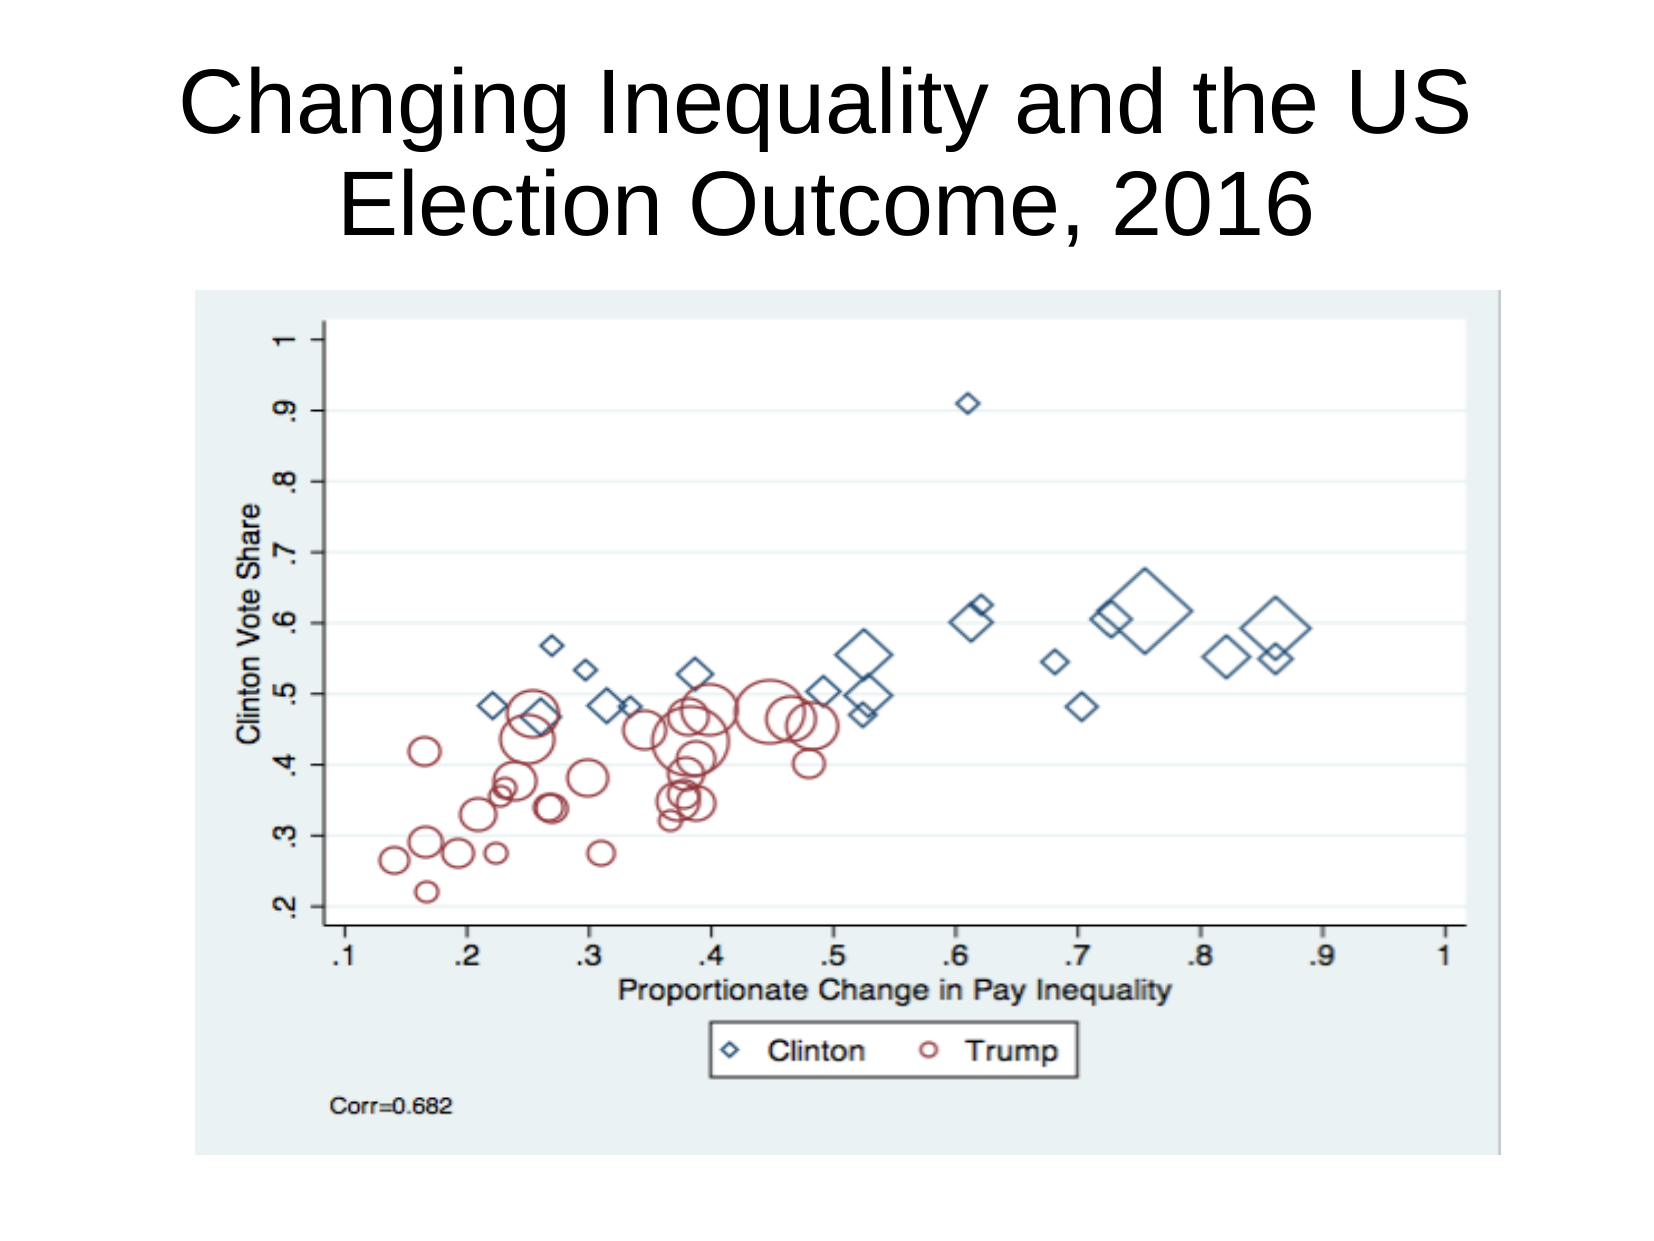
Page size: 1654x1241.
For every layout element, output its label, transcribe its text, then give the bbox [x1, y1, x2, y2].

title Changing Inequality and the US Election Outcome, 2016 [82, 49, 1571, 257]
picture [195, 290, 1501, 1156]
